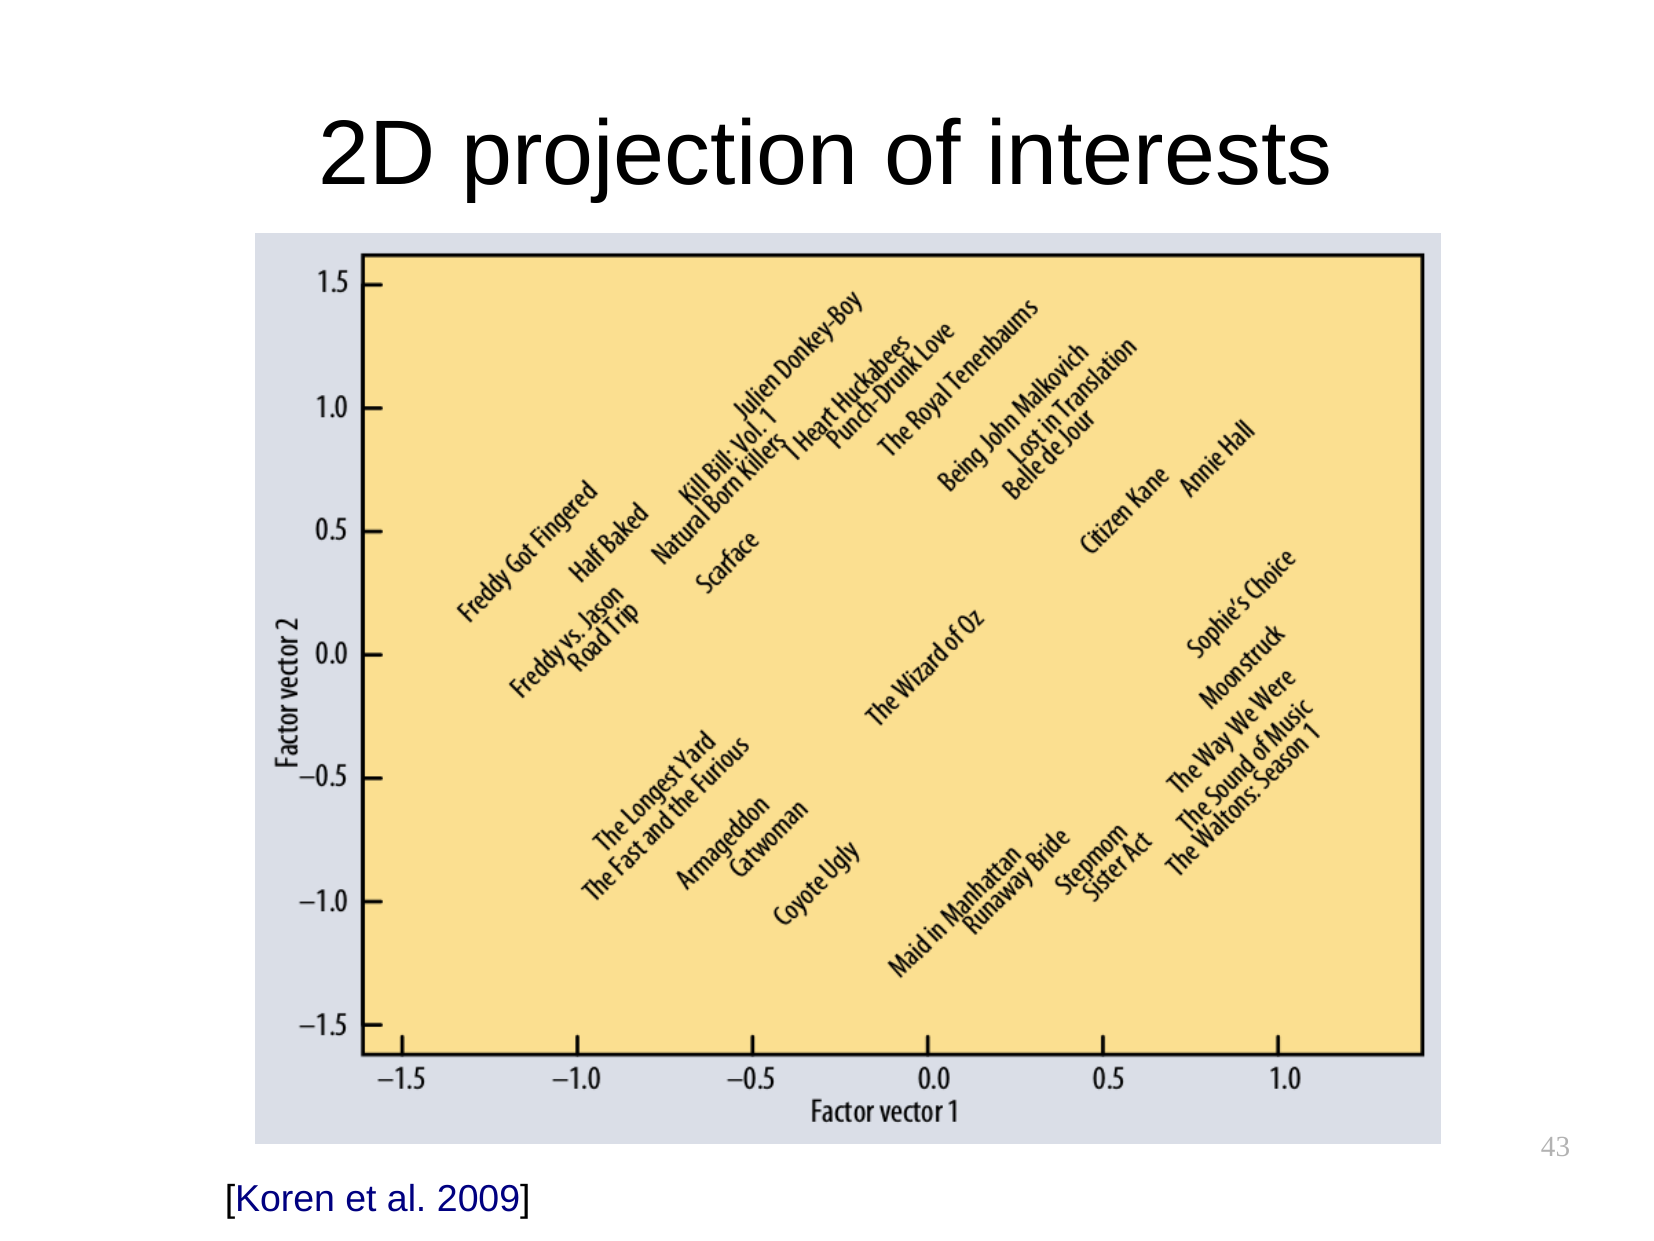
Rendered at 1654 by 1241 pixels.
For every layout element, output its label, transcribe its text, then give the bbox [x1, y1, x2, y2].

title 2D projection of interests [82, 49, 1571, 257]
picture [255, 233, 1441, 1144]
text_box [Koren et al. 2009] [210, 1170, 781, 1227]
